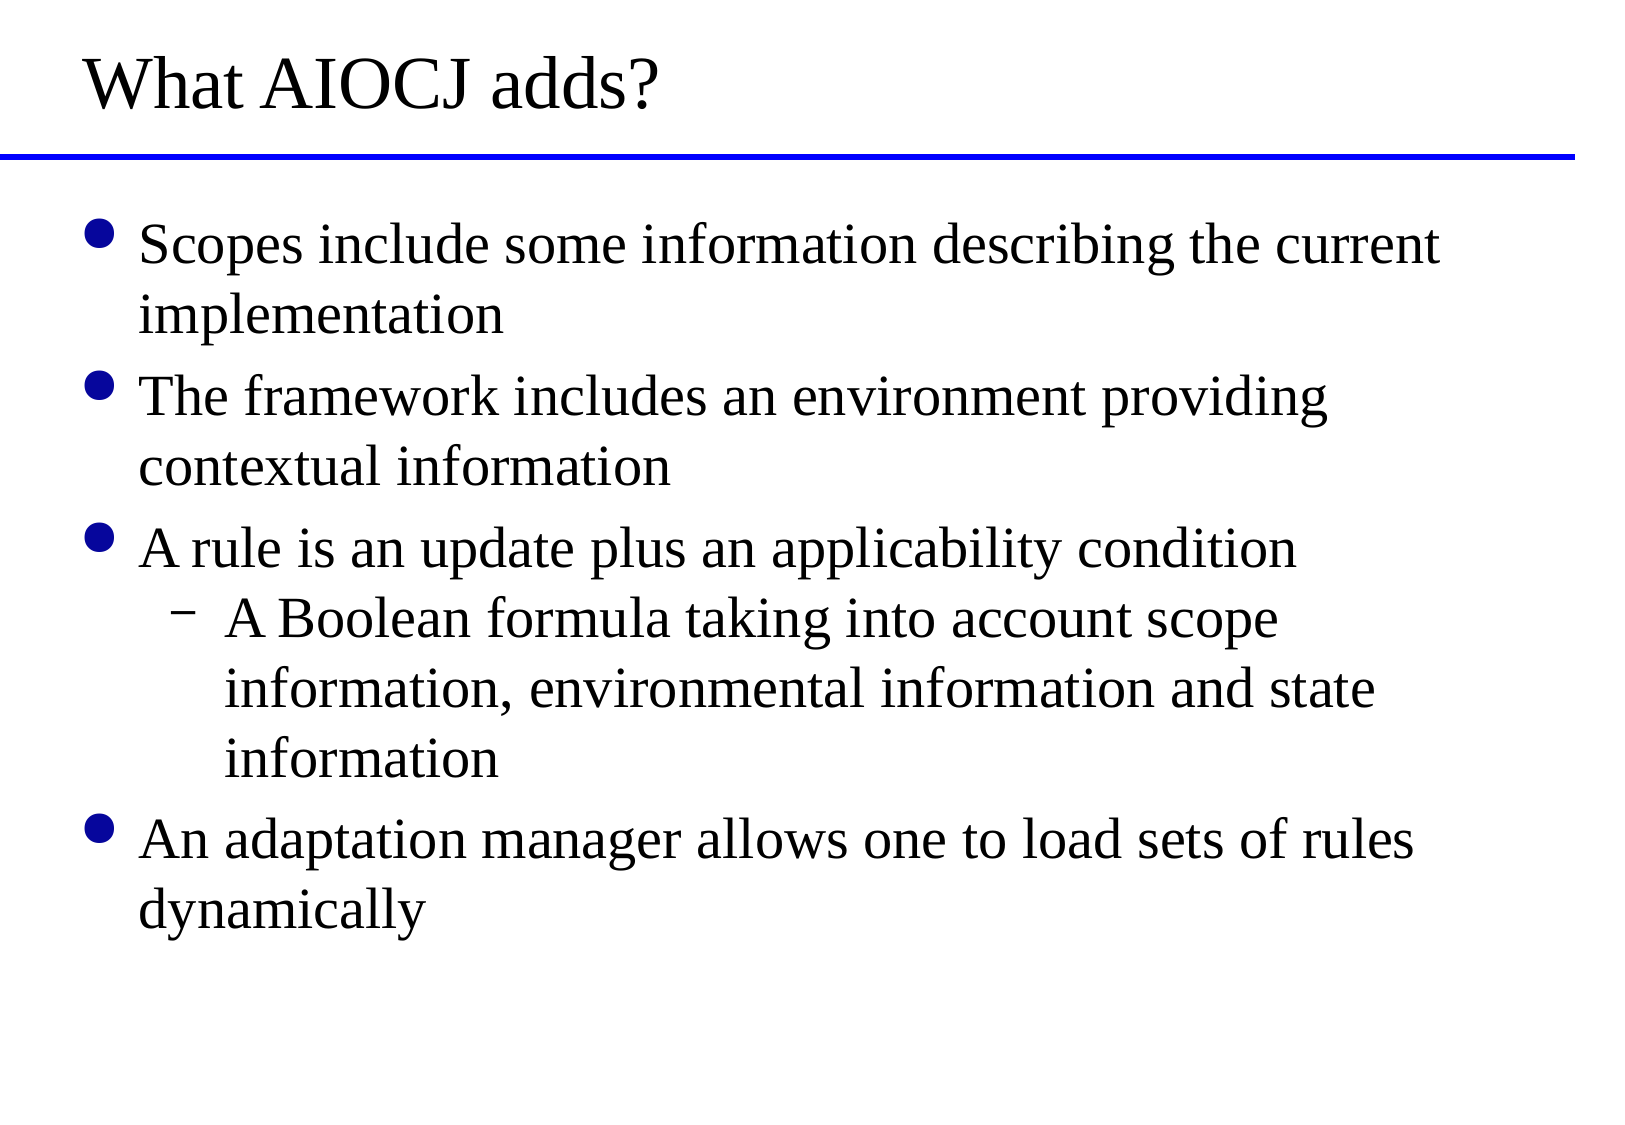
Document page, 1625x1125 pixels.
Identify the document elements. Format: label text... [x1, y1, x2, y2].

title What AIOCJ adds? [67, 27, 1544, 131]
list Scopes include some information describing the current implementation The framework includes an environment providing contextual information A rule is an update plus an applicability condition A Boolean formula taking into account scope information, environmental information and state information An adaptation manager allows one to load sets of rules dynamically [67, 198, 1546, 1061]
